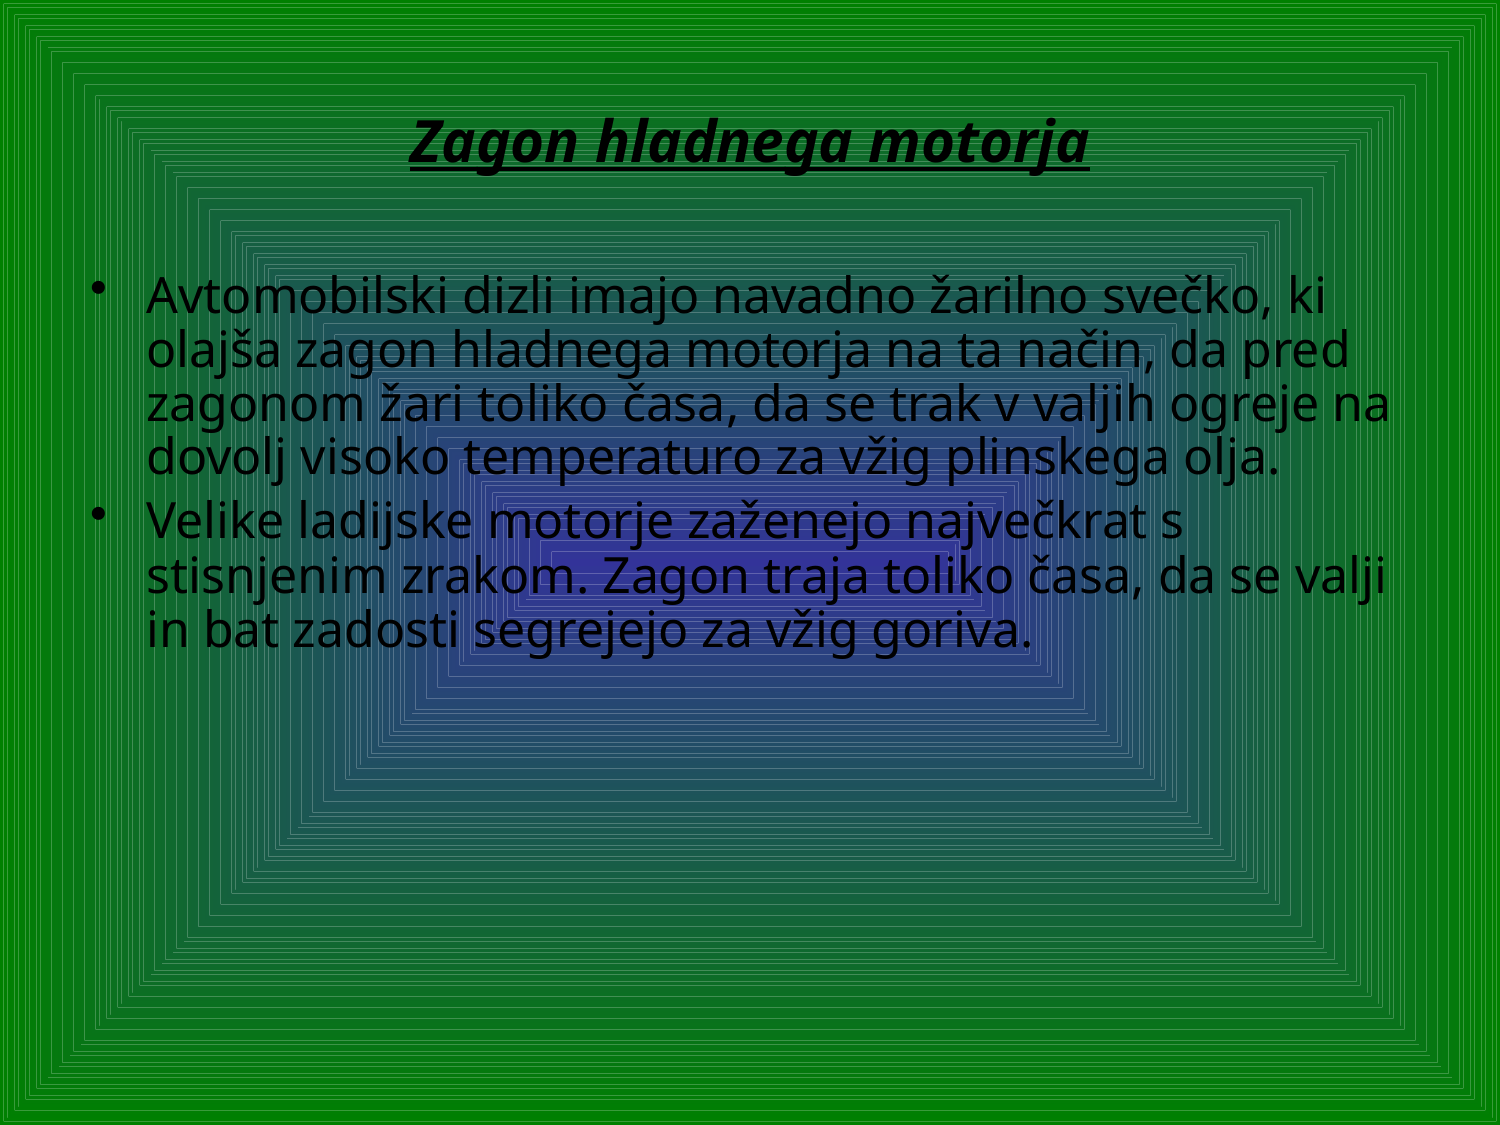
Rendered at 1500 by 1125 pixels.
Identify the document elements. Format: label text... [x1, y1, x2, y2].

title Zagon hladnega motorja [75, 45, 1425, 233]
list Avtomobilski dizli imajo navadno žarilno svečko, ki olajša zagon hladnega motorja na ta način, da pred zagonom žari toliko časa, da se trak v valjih ogreje na dovolj visoko temperaturo za vžig plinskega olja. Velike ladijske motorje zaženejo največkrat s stisnjenim zrakom. Zagon traja toliko časa, da se valji in bat zadosti segrejejo za vžig goriva. [75, 262, 1425, 1005]
